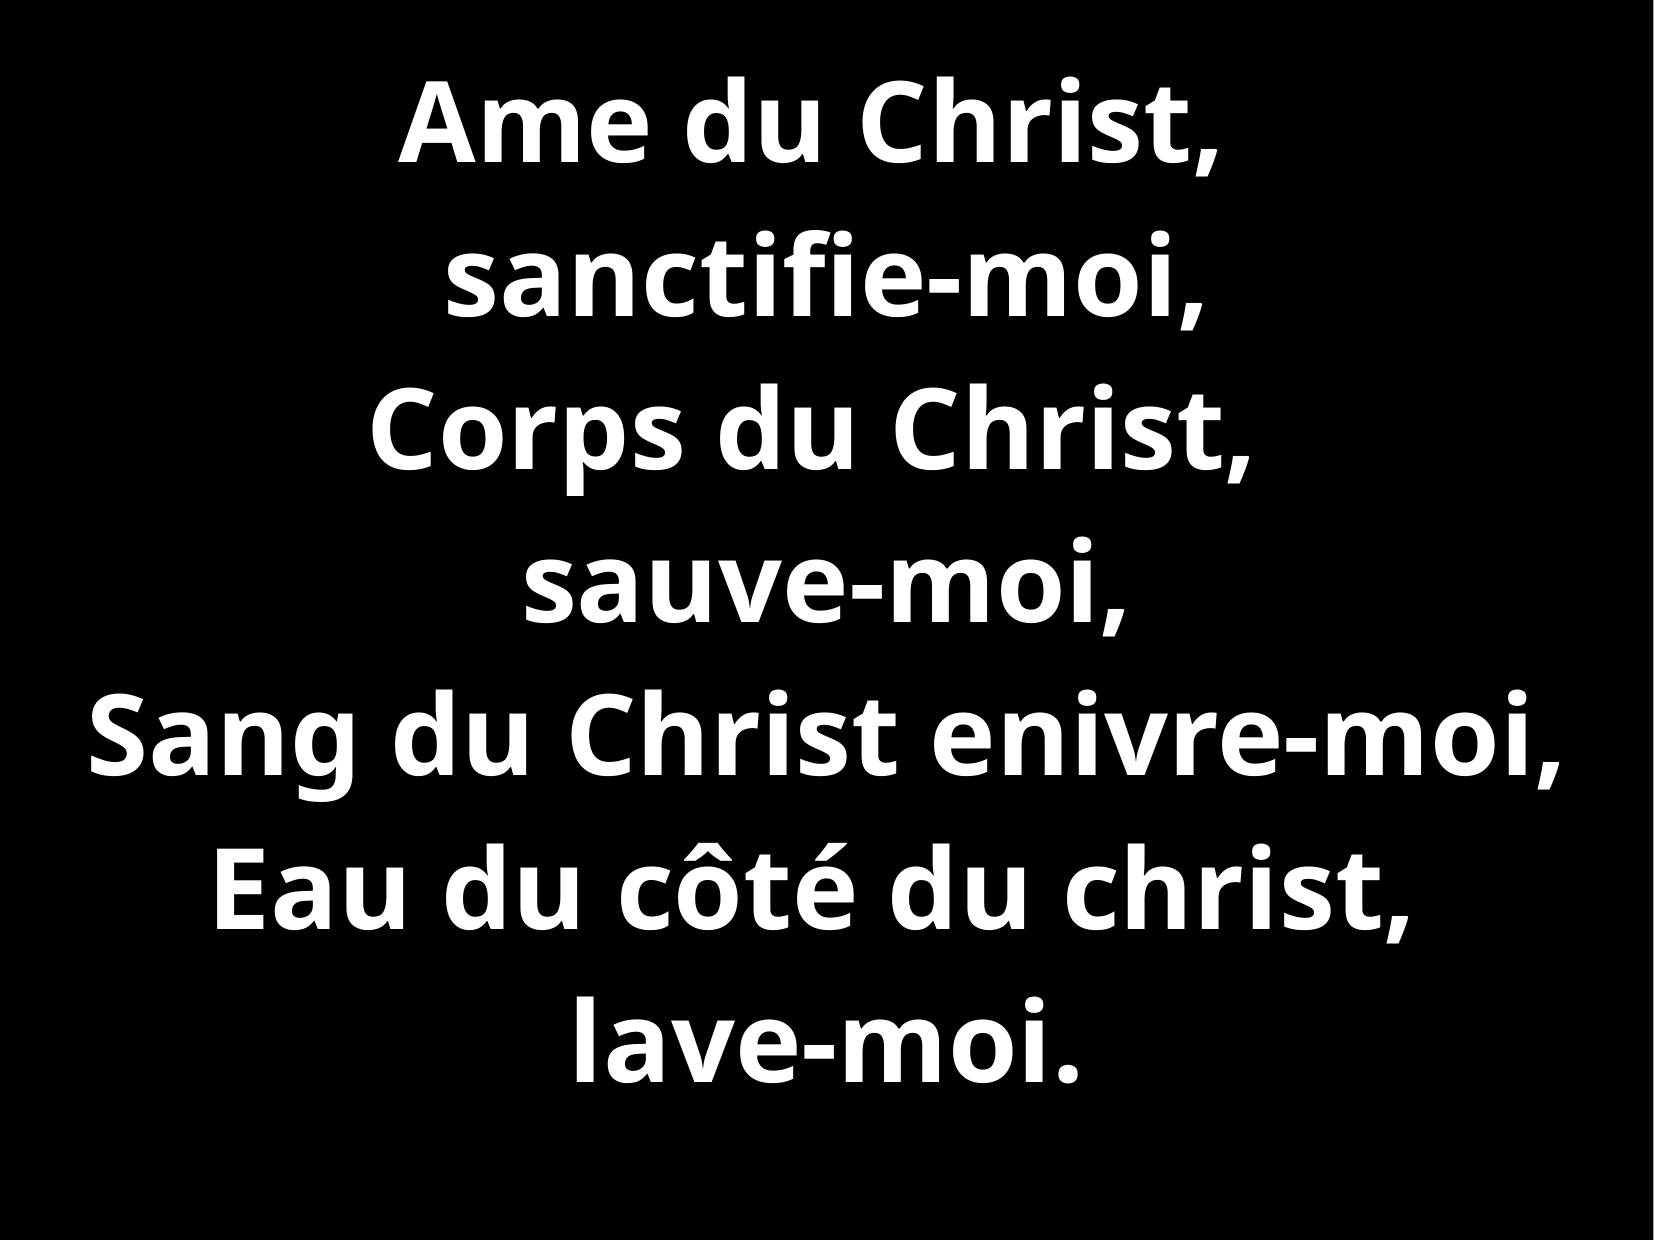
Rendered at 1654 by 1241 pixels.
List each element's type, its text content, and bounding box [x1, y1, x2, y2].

subtitle Ame du Christ, sanctifie-moi, Corps du Christ, sauve-moi, Sang du Christ enivre-moi, Eau du côté du christ, lave-moi. [82, 30, 1571, 1128]
